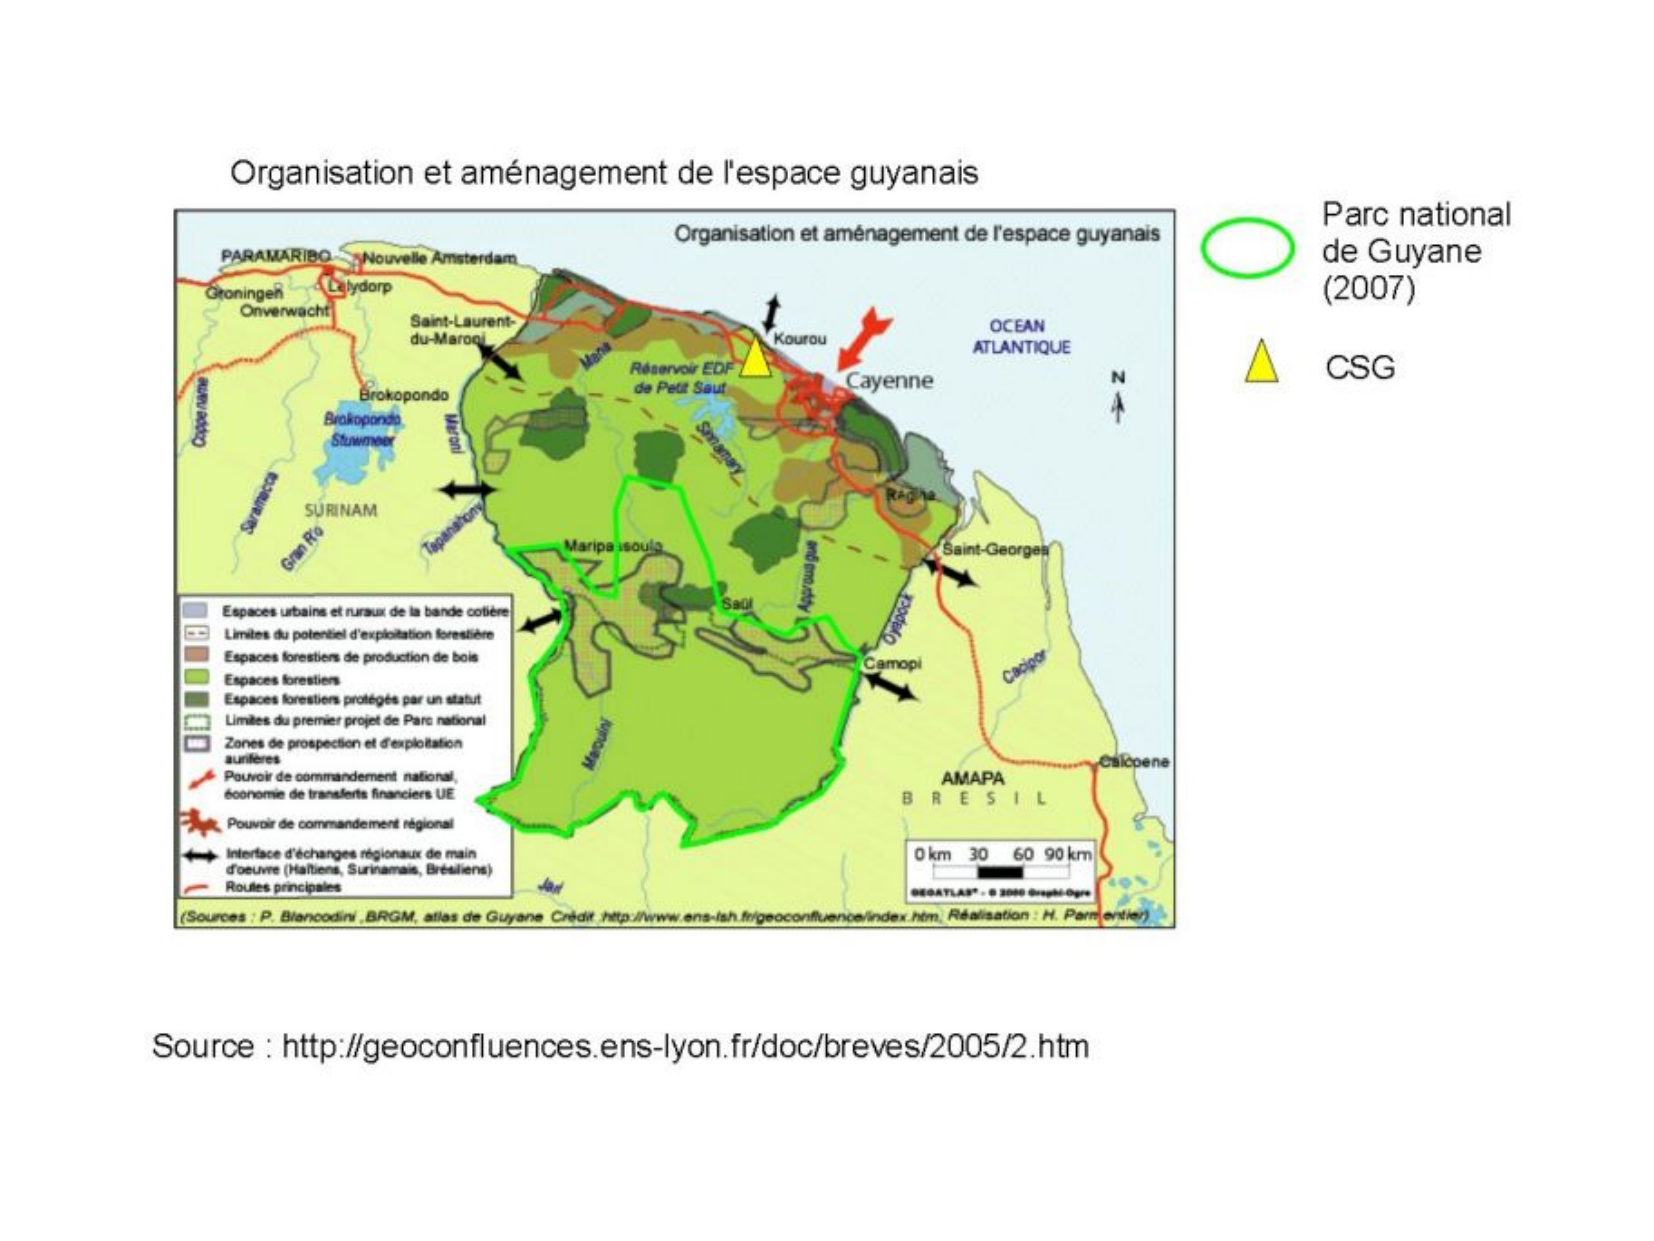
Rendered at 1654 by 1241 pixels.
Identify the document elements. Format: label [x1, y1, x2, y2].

picture [0, 147, 1654, 1101]
